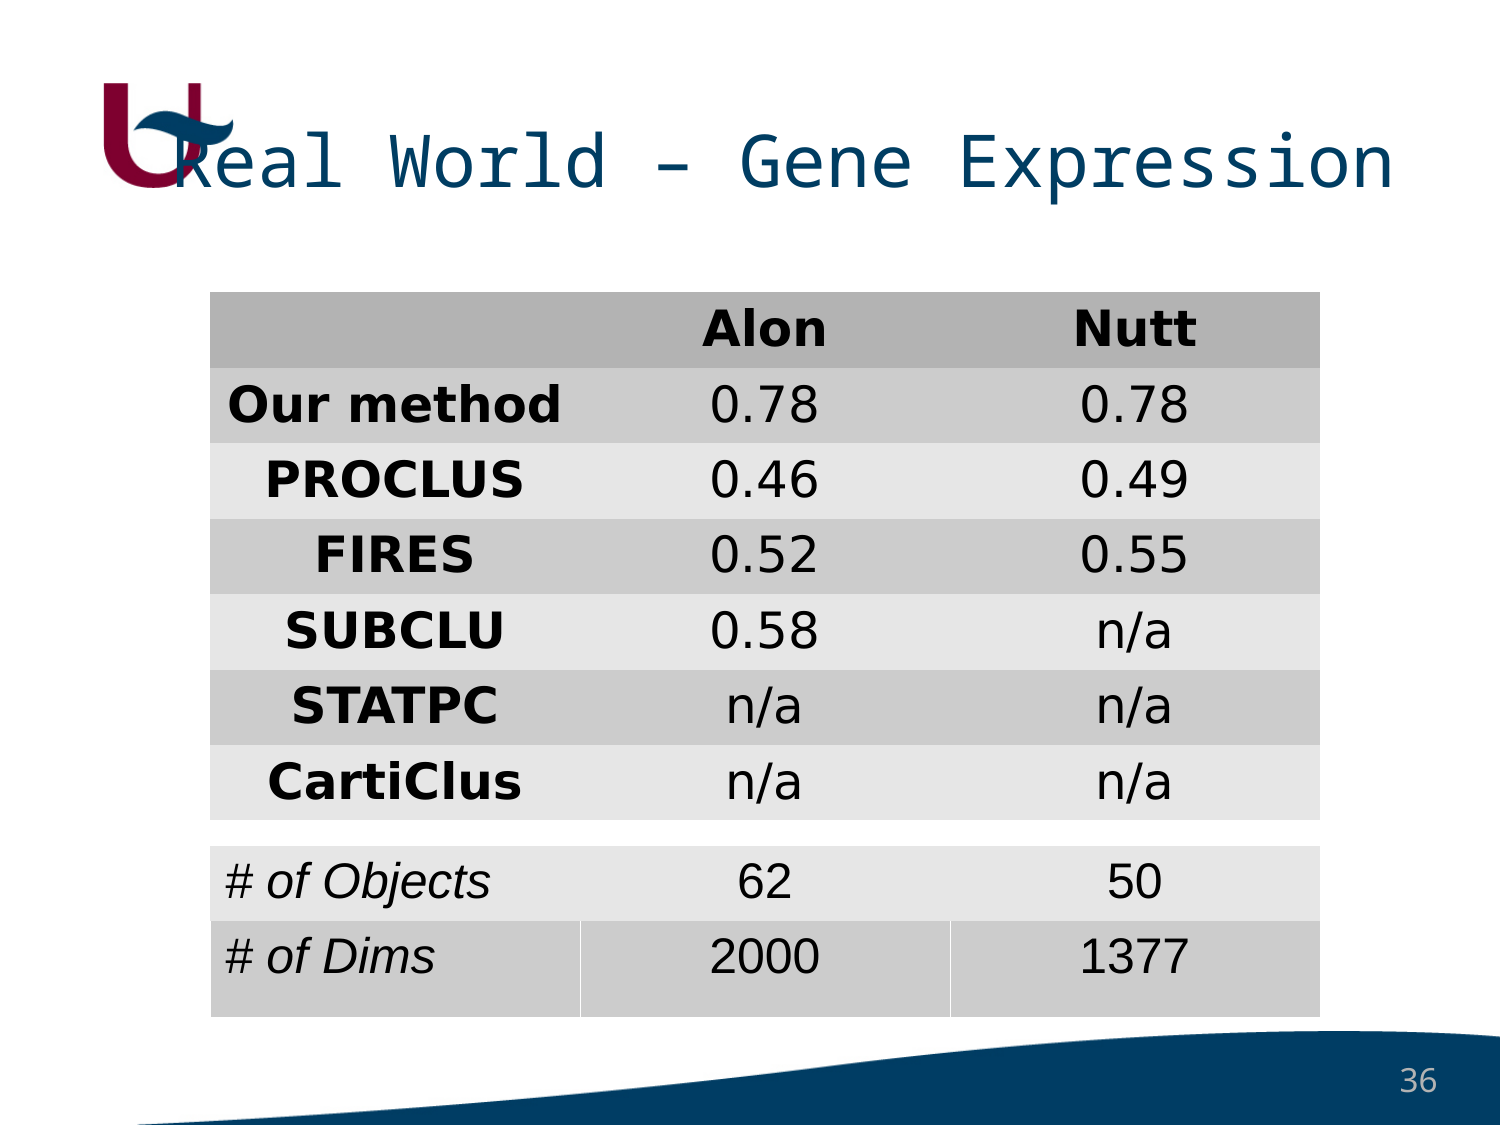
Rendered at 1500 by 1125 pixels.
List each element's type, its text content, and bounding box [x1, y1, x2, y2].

picture [103, 83, 234, 105]
table_cell n/a [950, 670, 1320, 745]
table_cell 0.78 [950, 368, 1320, 443]
table_cell 0.46 [580, 443, 950, 519]
table_cell n/a [580, 670, 950, 745]
table_cell PROCLUS [210, 443, 580, 519]
table_cell 0.78 [580, 368, 950, 443]
table_cell 0.49 [950, 443, 1320, 519]
table_cell Our method [210, 368, 580, 443]
table_cell FIRES [210, 519, 580, 594]
title Real World – Gene Expression [103, 105, 1396, 211]
table_cell 1377 [951, 921, 1320, 1017]
table_cell n/a [580, 745, 950, 820]
table_cell CartiClus [210, 745, 580, 820]
table_header 50 [950, 846, 1320, 921]
table_header [210, 292, 580, 368]
table_cell STATPC [210, 670, 580, 745]
table_header # of Objects [210, 846, 580, 921]
table_header 62 [580, 846, 950, 921]
table_cell n/a [950, 594, 1320, 670]
picture [137, 1031, 1500, 1125]
table_header Alon [580, 292, 950, 368]
table_cell 2000 [581, 921, 950, 1017]
table_cell n/a [950, 745, 1320, 820]
table_cell 0.55 [950, 519, 1320, 594]
table_cell 0.52 [580, 519, 950, 594]
table_header Nutt [950, 292, 1320, 368]
table_cell SUBCLU [210, 594, 580, 670]
table_cell 0.58 [580, 594, 950, 670]
table_cell # of Dims [211, 921, 580, 1017]
